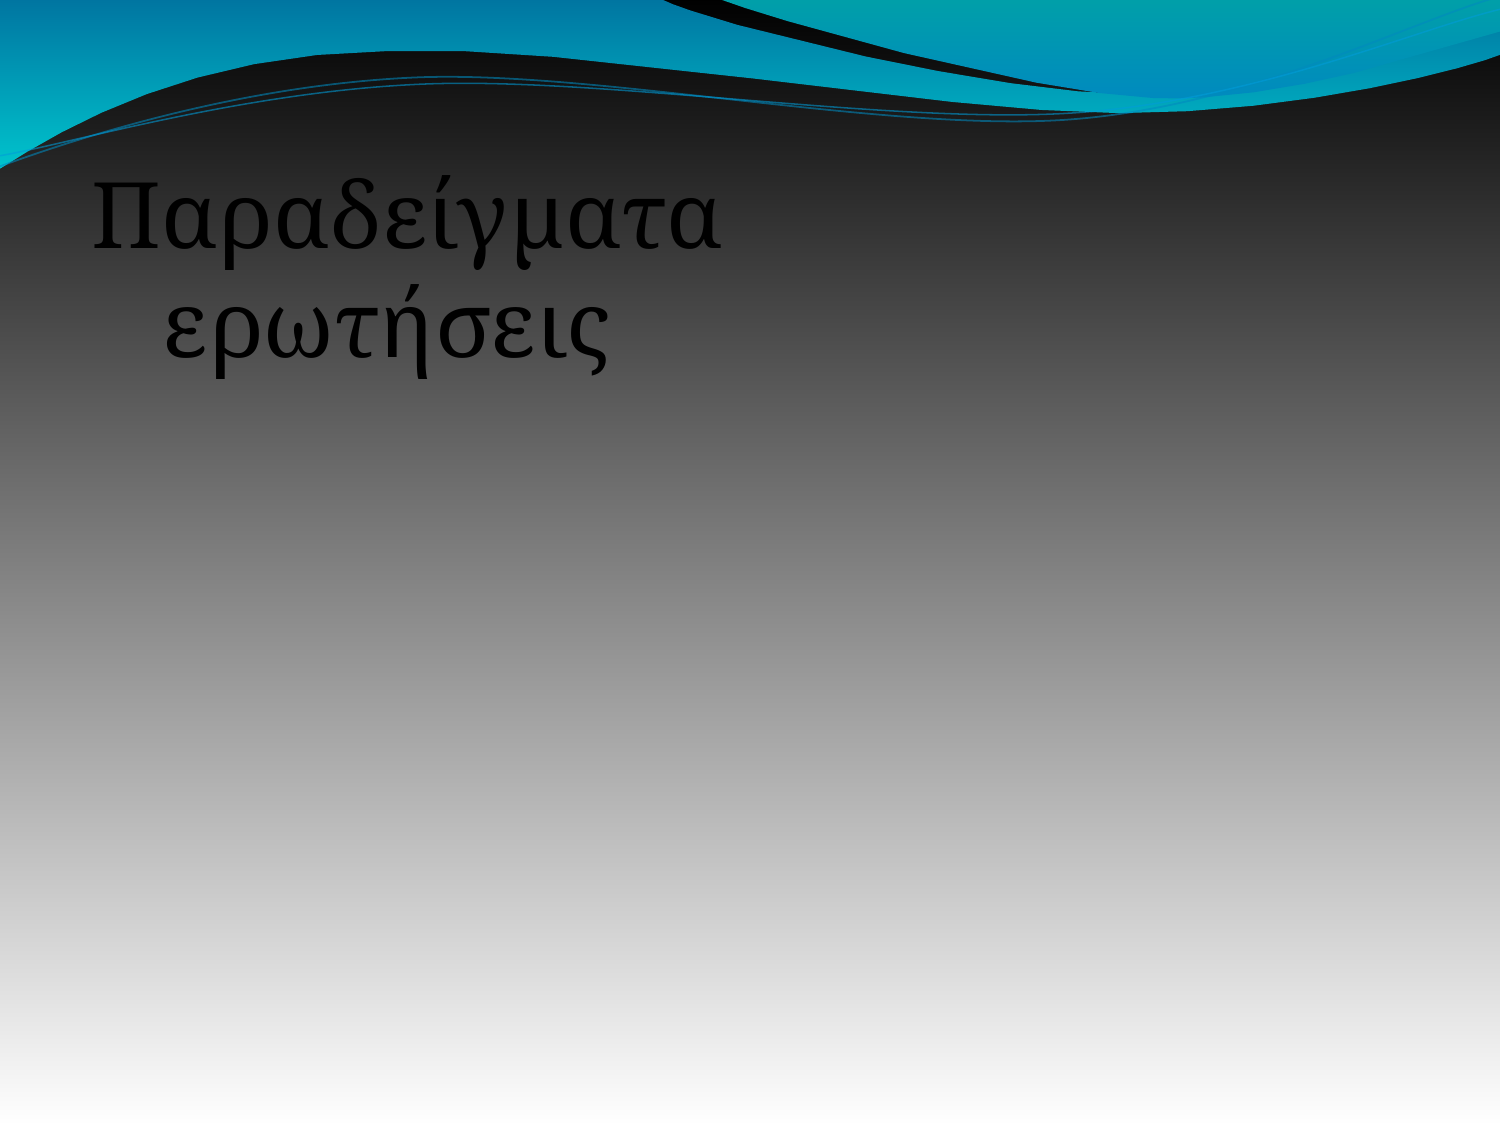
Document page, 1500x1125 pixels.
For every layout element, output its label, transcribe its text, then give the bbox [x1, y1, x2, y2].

text_box Παραδείγματα ερωτήσεις [76, 148, 750, 384]
